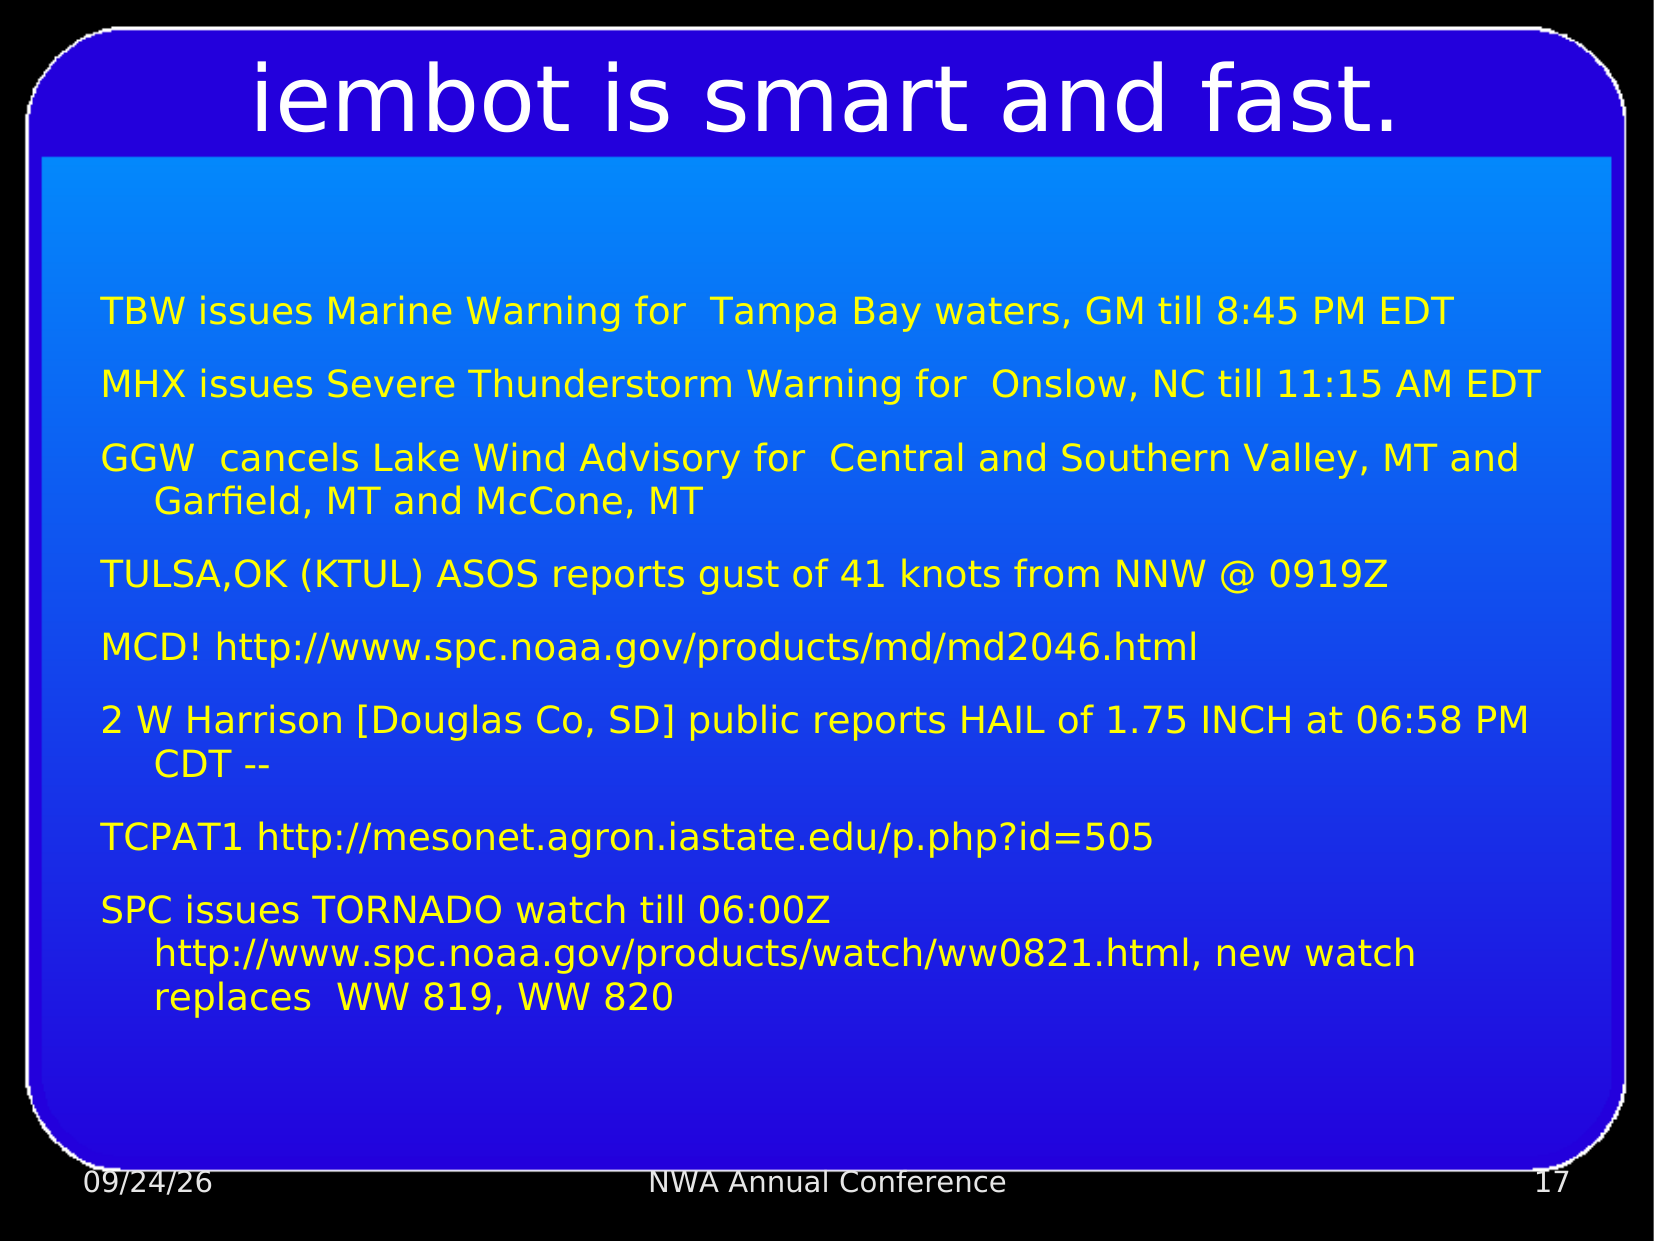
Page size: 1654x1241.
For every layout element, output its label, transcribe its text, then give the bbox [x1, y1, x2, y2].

list TBW issues Marine Warning for Tampa Bay waters, GM till 8:45 PM EDT MHX issues Severe Thunderstorm Warning for Onslow, NC till 11:15 AM EDT GGW cancels Lake Wind Advisory for Central and Southern Valley, MT and Garfield, MT and McCone, MT TULSA,OK (KTUL) ASOS reports gust of 41 knots from NNW @ 0919Z MCD! http://www.spc.noaa.gov/products/md/md2046.html 2 W Harrison [Douglas Co, SD] public reports HAIL of 1.75 INCH at 06:58 PM CDT -- TCPAT1 http://mesonet.agron.iastate.edu/p.php?id=505 SPC issues TORNADO watch till 06:00Z http://www.spc.noaa.gov/products/watch/ww0821.html, new watch replaces WW 819, WW 820 [82, 290, 1571, 1109]
picture [0, 0, 1654, 1241]
title iembot is smart and fast. [82, 46, 1571, 154]
